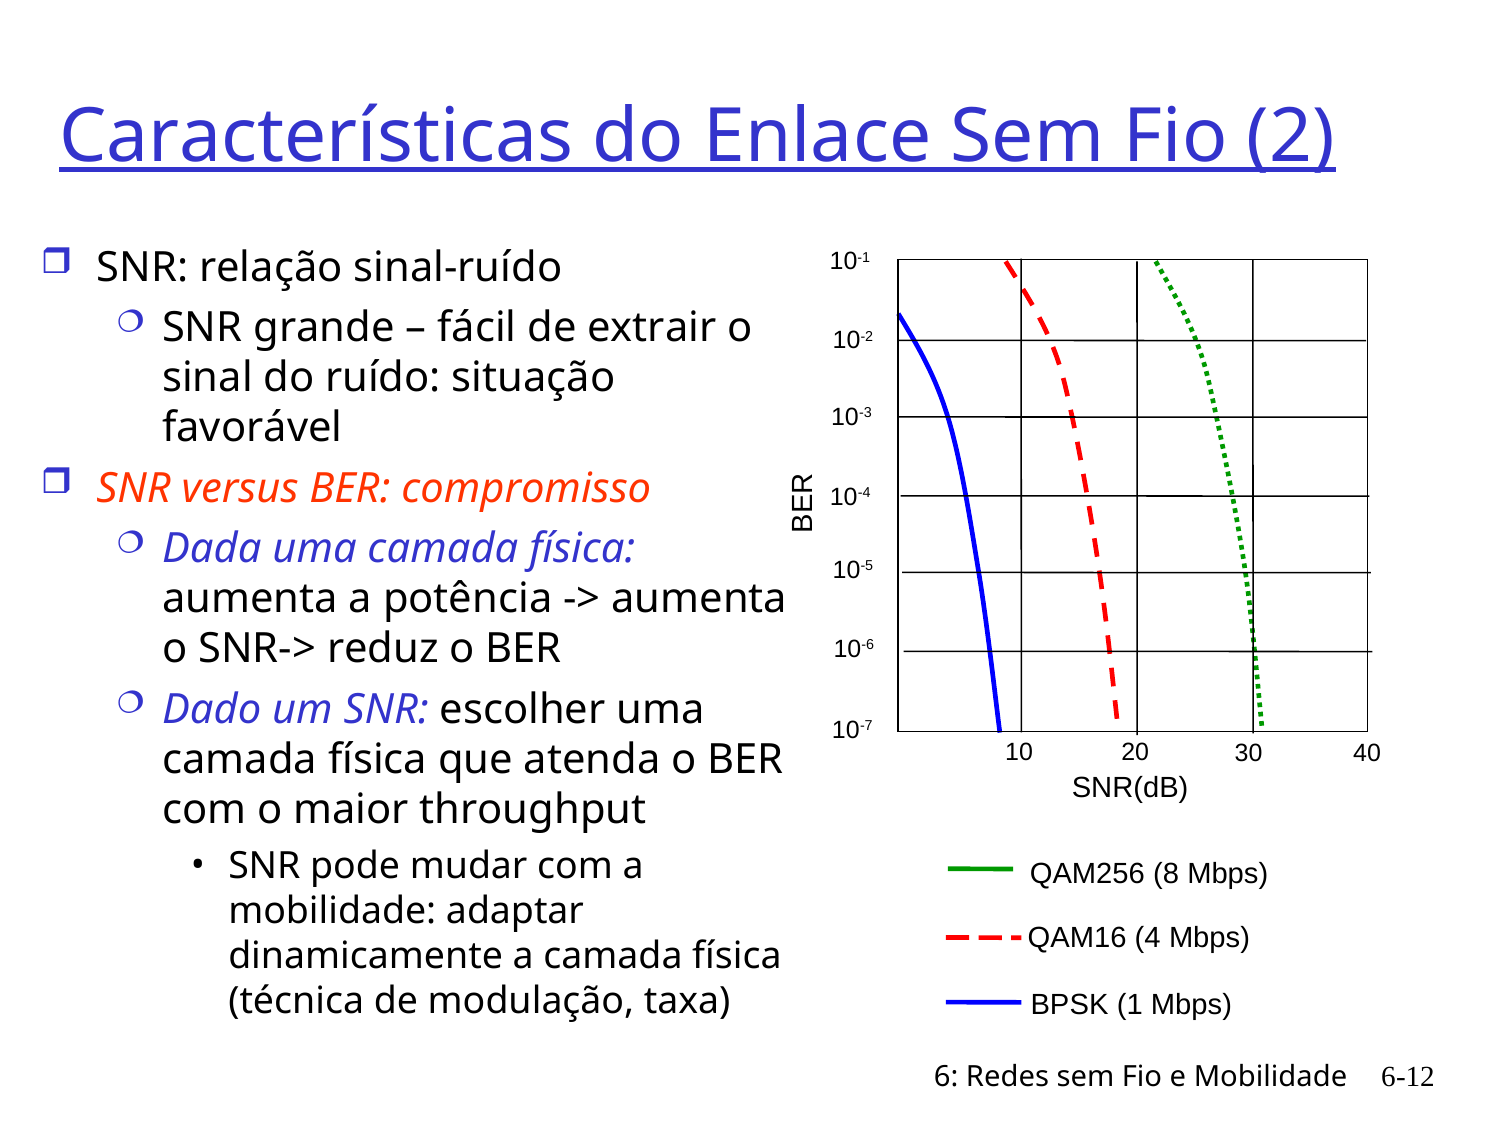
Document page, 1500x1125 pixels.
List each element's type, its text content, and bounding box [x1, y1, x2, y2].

text_box BPSK (1 Mbps) [1015, 977, 1248, 1029]
text_box SNR(dB) [1057, 760, 1204, 812]
text_box 10-7 [817, 705, 888, 752]
text_box QAM256 (8 Mbps) [1015, 846, 1284, 898]
text_box SNR: relação sinal-ruído SNR grande – fácil de extrair o sinal do ruído: situação favorável SNR versus BER: compromisso Dada uma camada física: aumenta a potência -> aumenta o SNR-> reduz o BER Dado um SNR: escolher uma camada física que atenda o BER com o maior throughput SNR pode mudar com a mobilidade: adaptar dinamicamente a camada física (técnica de modulação, taxa) [25, 232, 815, 1085]
text_box BER [775, 458, 826, 549]
text_box 6: Redes sem Fio e Mobilidade [728, 1050, 1339, 1125]
text_box 10-2 [817, 315, 889, 362]
text_box 10-1 [814, 236, 886, 283]
text_box 40 [1338, 729, 1397, 775]
text_box 10-6 [818, 624, 890, 670]
text_box QAM16 (4 Mbps) [1013, 911, 1266, 962]
text_box 10-4 [815, 472, 886, 519]
text_box 6-<number> [1339, 1050, 1451, 1125]
text_box 20 [1138, 744, 1146, 758]
text_box 20 [1106, 728, 1165, 760]
text_box 10-3 [816, 392, 887, 438]
text_box Características do Enlace Sem Fio (2) [44, 37, 1430, 225]
text_box 10-5 [817, 545, 889, 591]
text_box 10 [990, 727, 1049, 774]
text_box 30 [1219, 728, 1278, 775]
